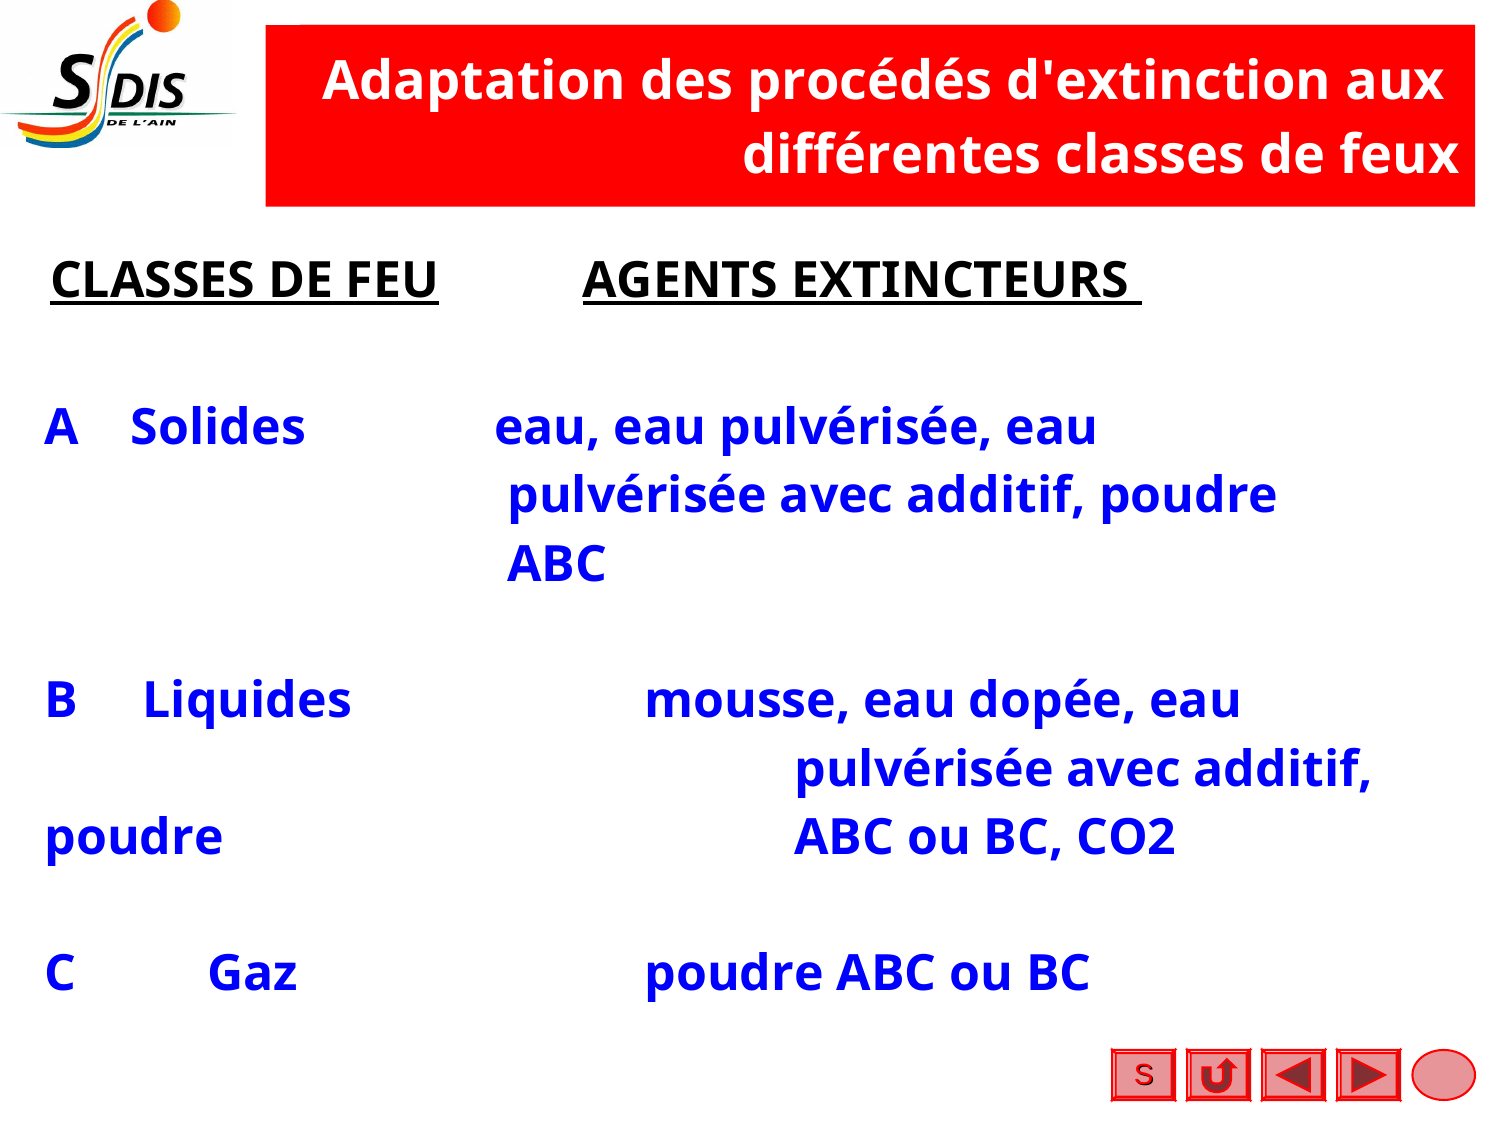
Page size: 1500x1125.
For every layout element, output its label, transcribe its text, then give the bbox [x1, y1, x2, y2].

picture [0, 0, 237, 148]
text_box Adaptation des procédés d'extinction aux différentes classes de feux [265, 25, 1476, 207]
text_box A Solides eau, eau pulvérisée, eau pulvérisée avec additif, poudre ABC B Liquides mousse, eau dopée, eau pulvérisée avec additif, poudre ABC ou BC, CO2 C Gaz poudre ABC ou BC [29, 383, 1477, 1125]
text_box CLASSES DE FEU AGENTS EXTINCTEURS [35, 236, 1500, 321]
